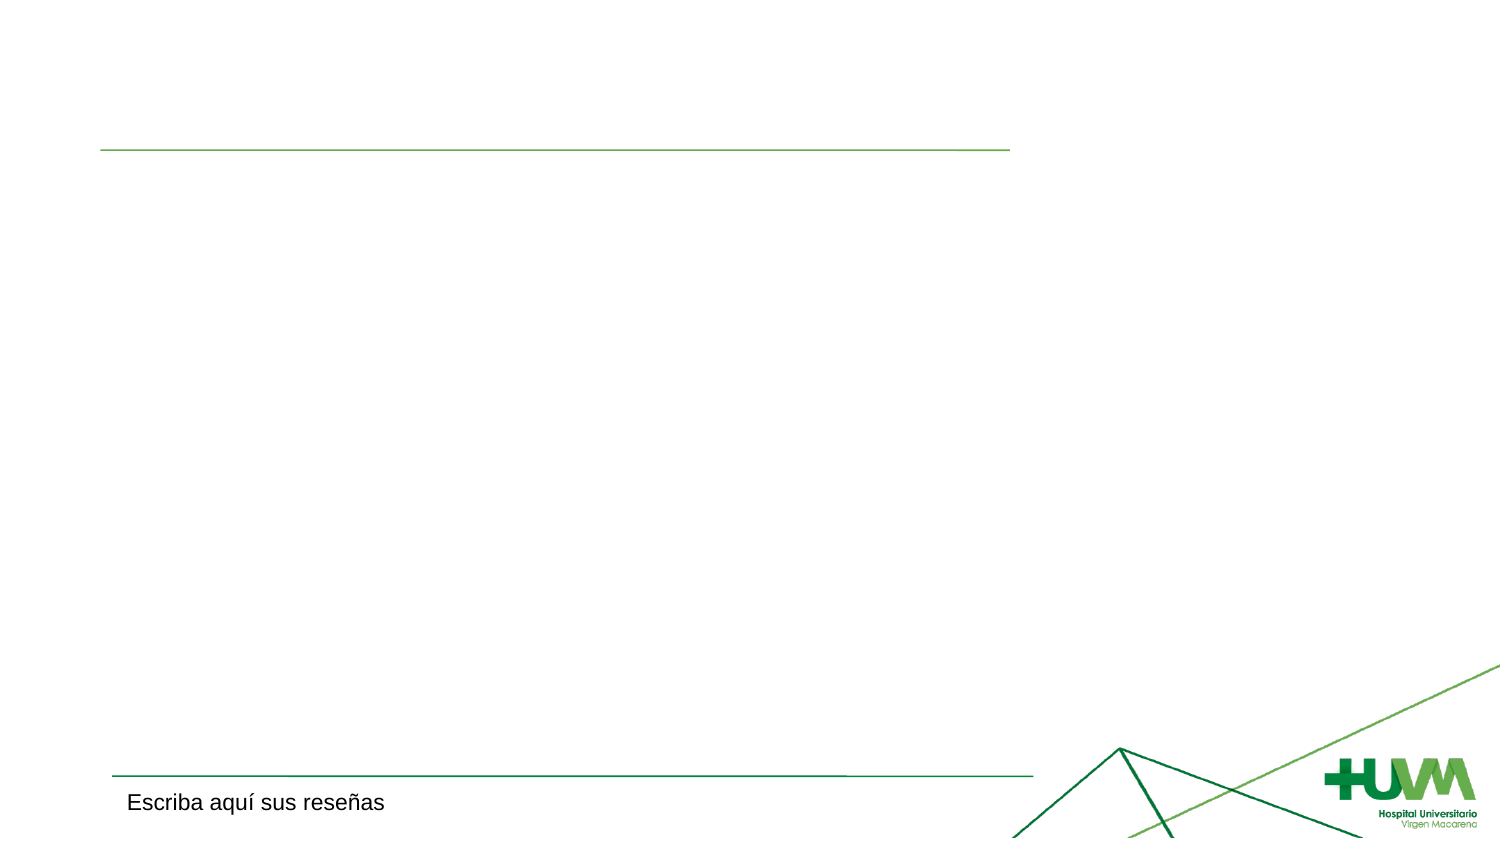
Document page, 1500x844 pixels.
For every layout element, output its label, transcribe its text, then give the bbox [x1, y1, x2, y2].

text_box Escriba aquí sus reseñas [112, 780, 880, 823]
picture [987, 649, 1500, 838]
